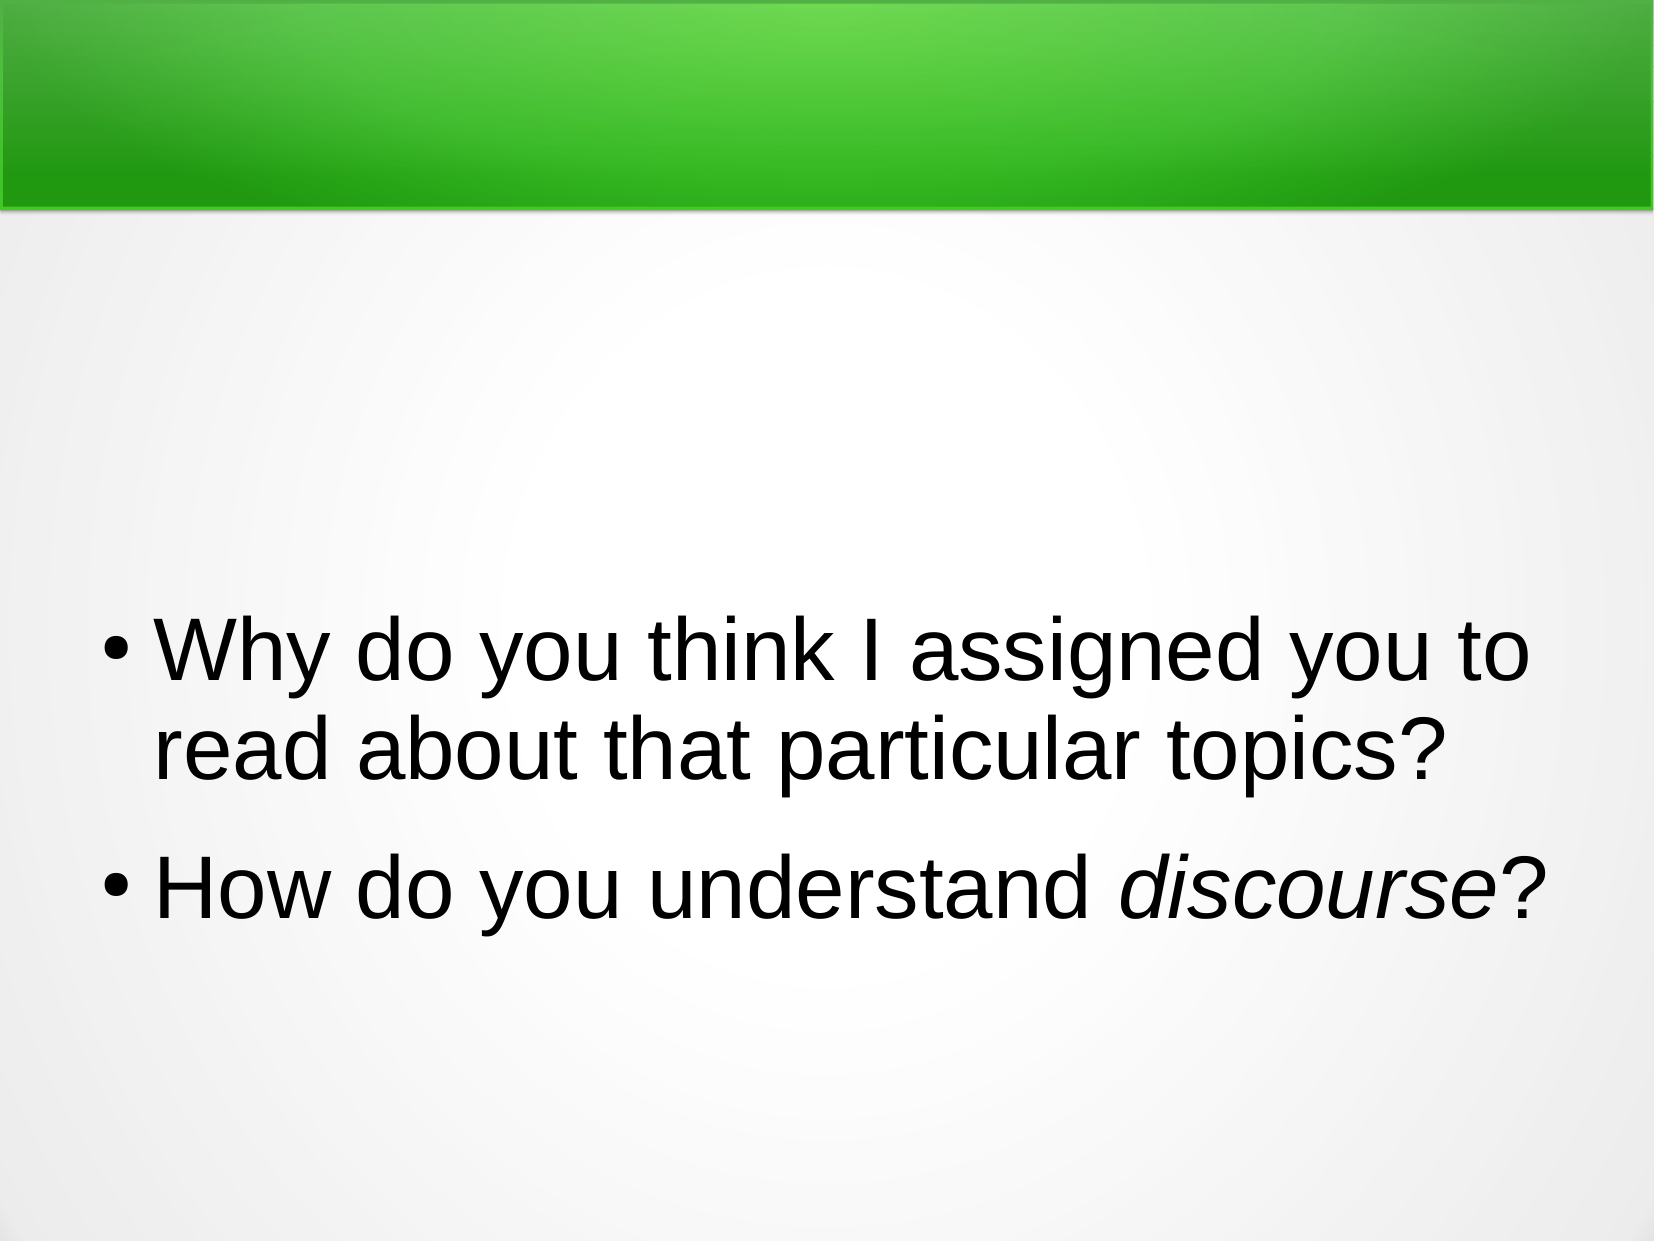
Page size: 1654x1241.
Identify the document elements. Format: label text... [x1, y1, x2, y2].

list Why do you think I assigned you to read about that particular topics? How do you understand discourse? [82, 600, 1571, 1019]
